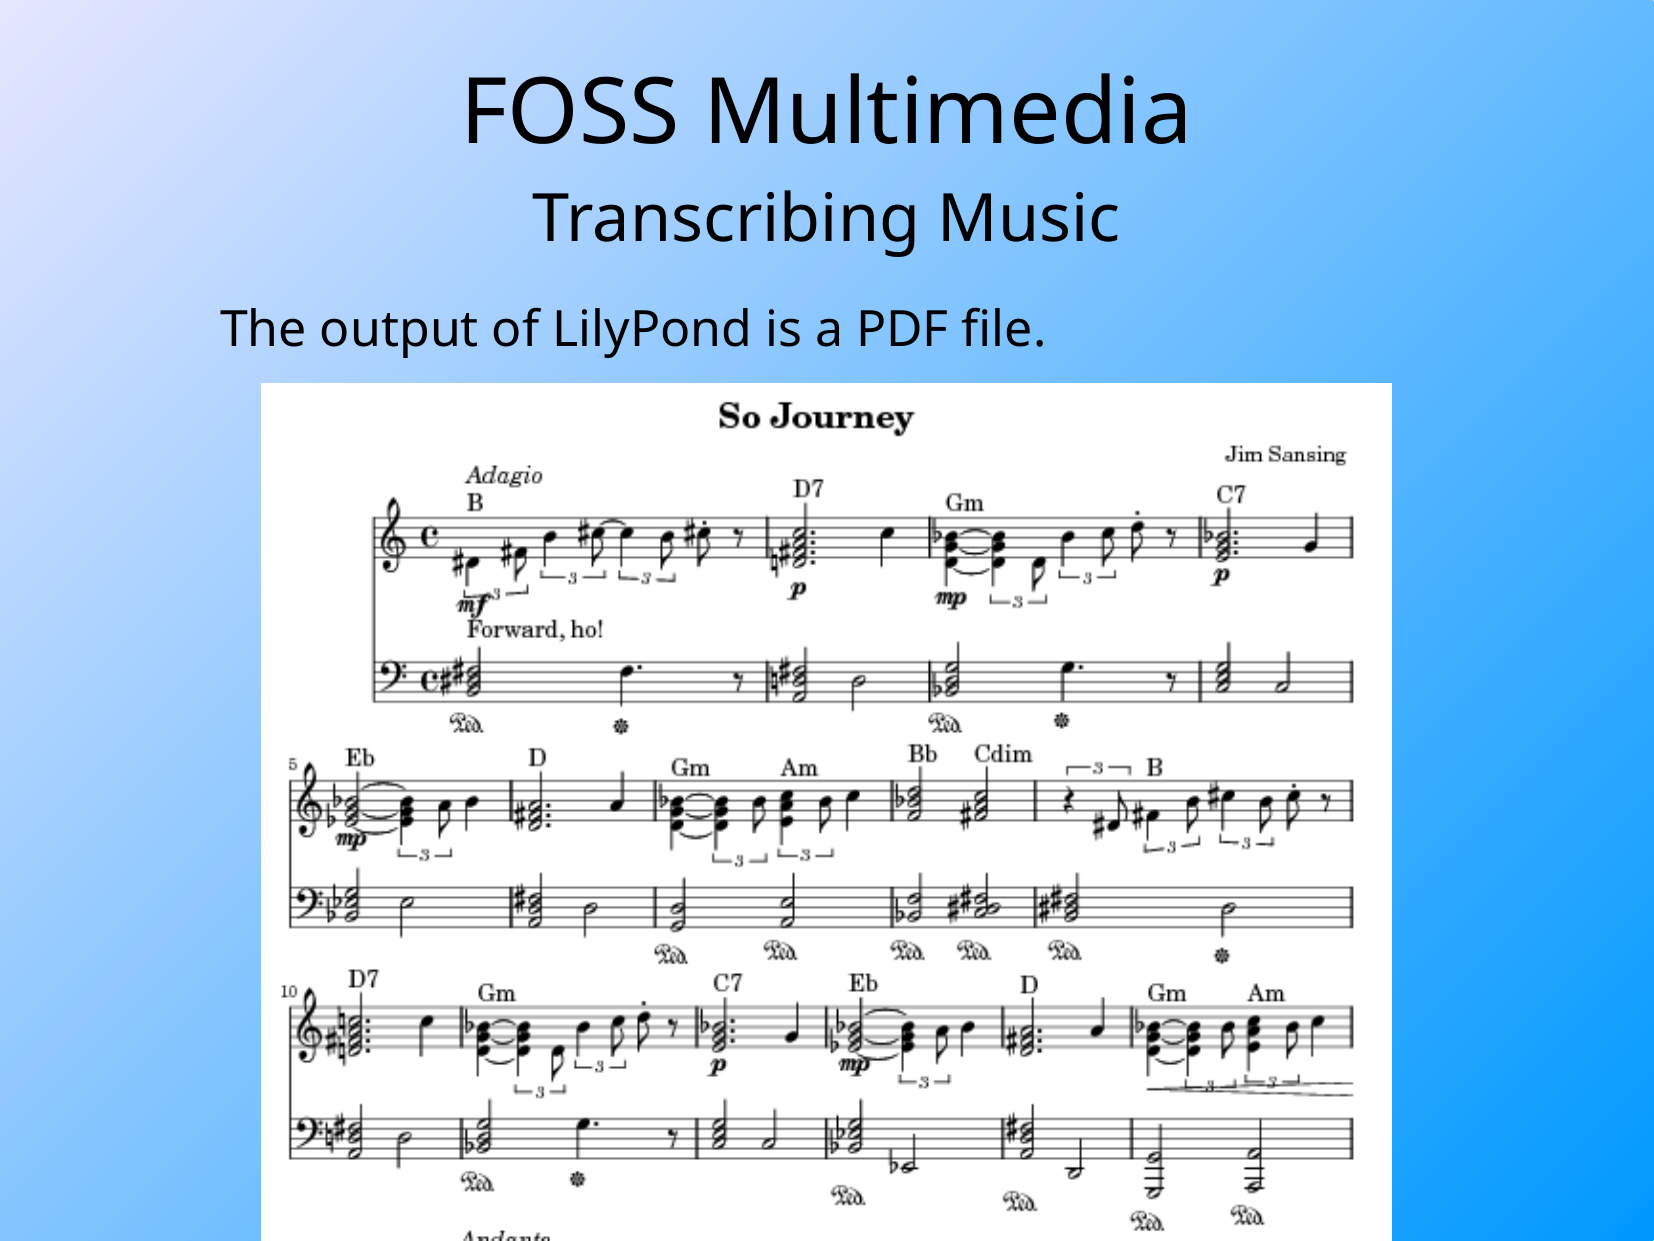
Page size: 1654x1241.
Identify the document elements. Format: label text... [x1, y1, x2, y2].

text_box The output of LilyPond is a PDF file. [205, 285, 1456, 366]
title FOSS Multimedia Transcribing Music [82, 50, 1571, 256]
picture [261, 383, 1392, 1241]
